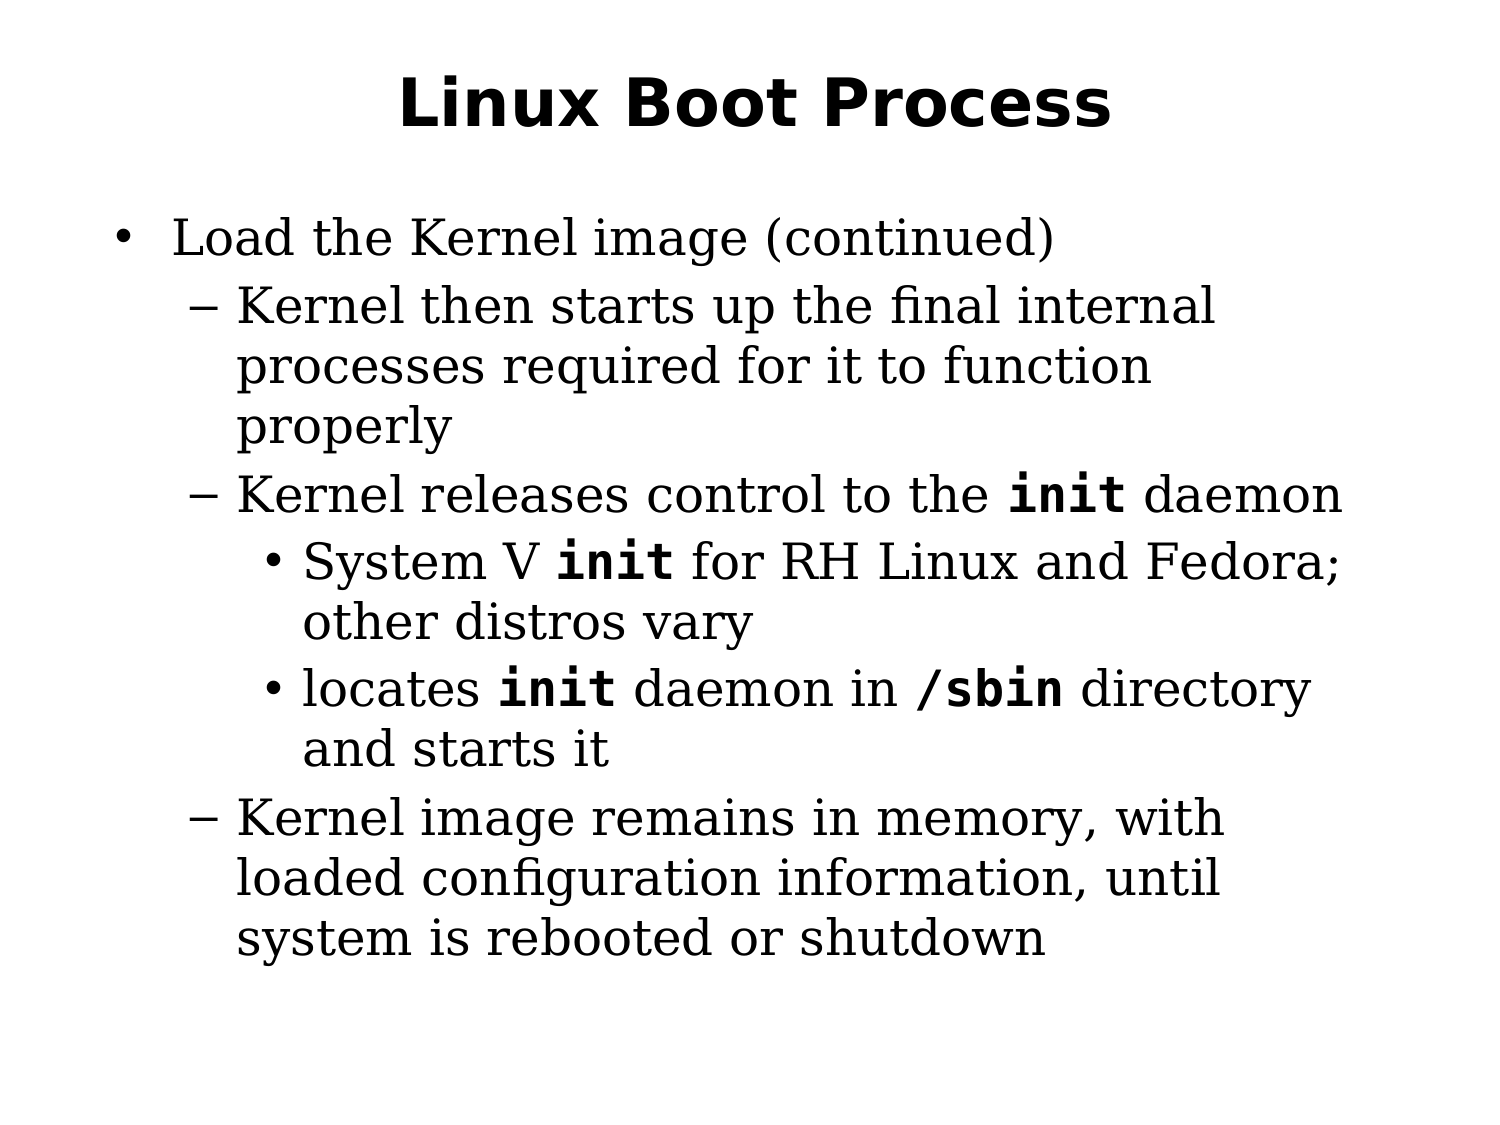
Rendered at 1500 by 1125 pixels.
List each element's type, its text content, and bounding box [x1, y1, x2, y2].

title Linux Boot Process [118, 52, 1394, 148]
list Load the Kernel image (continued) Kernel then starts up the final internal processes required for it to function properly Kernel releases control to the init daemon System V init for RH Linux and Fedora; other distros vary locates init daemon in /sbin directory and starts it Kernel image remains in memory, with loaded configuration information, until system is rebooted or shutdown [100, 198, 1376, 973]
